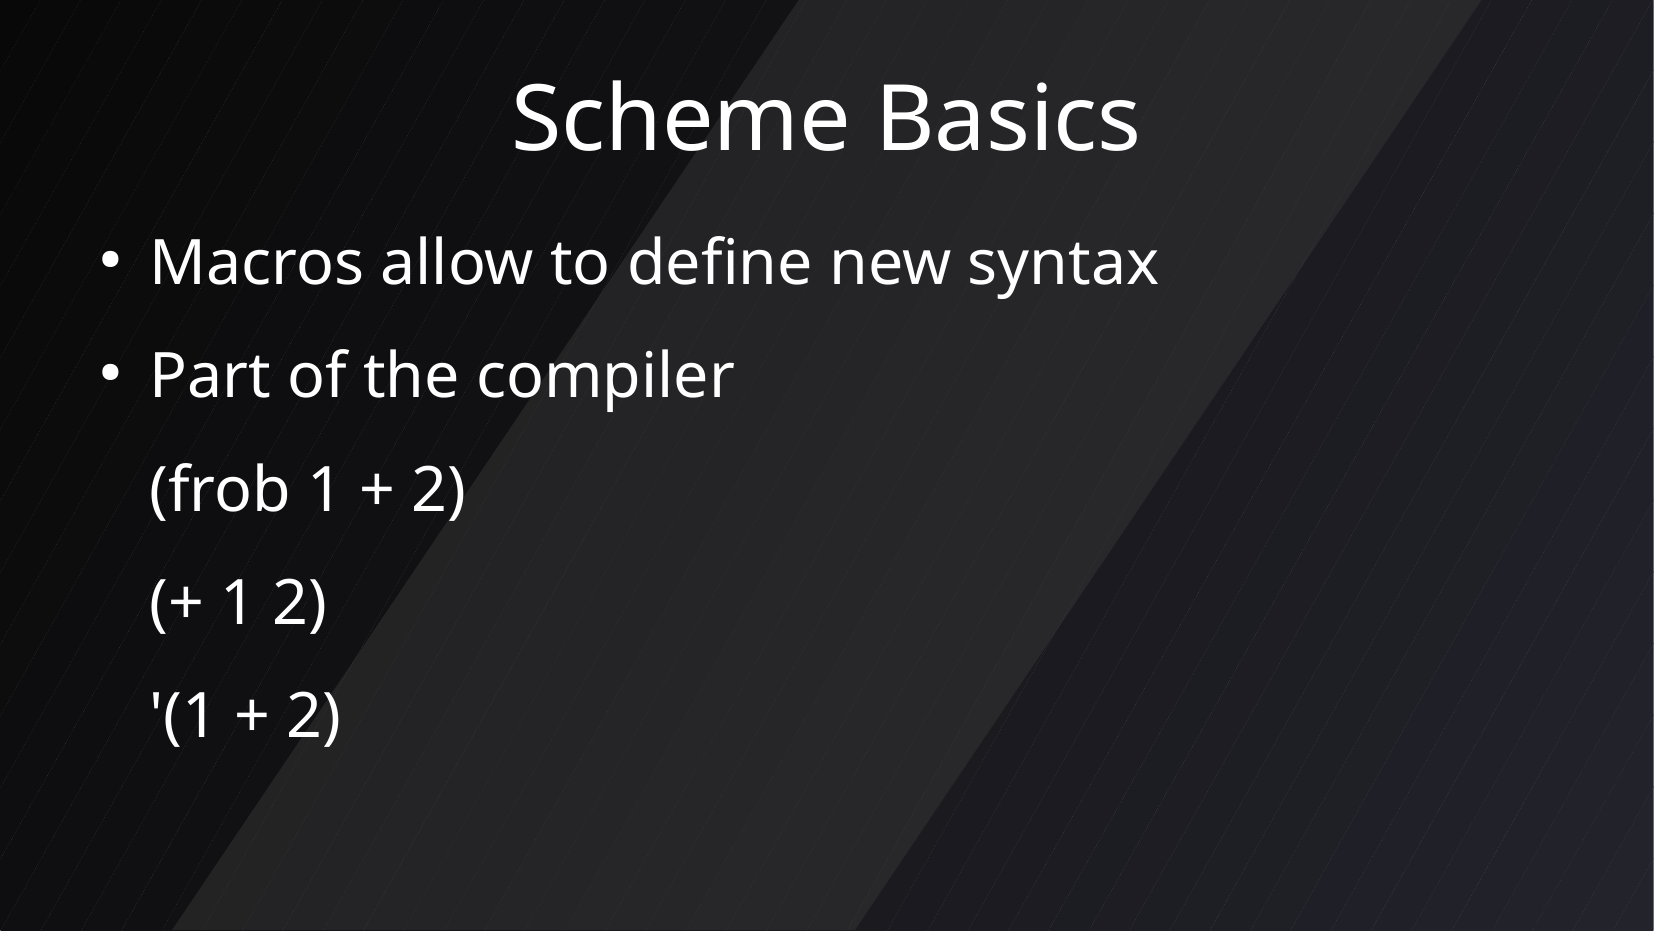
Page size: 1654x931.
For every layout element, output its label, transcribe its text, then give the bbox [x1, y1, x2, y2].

title Scheme Basics [82, 37, 1571, 193]
list Macros allow to define new syntax Part of the compiler (frob 1 + 2) (+ 1 2) '(1 + 2) [82, 217, 1571, 758]
